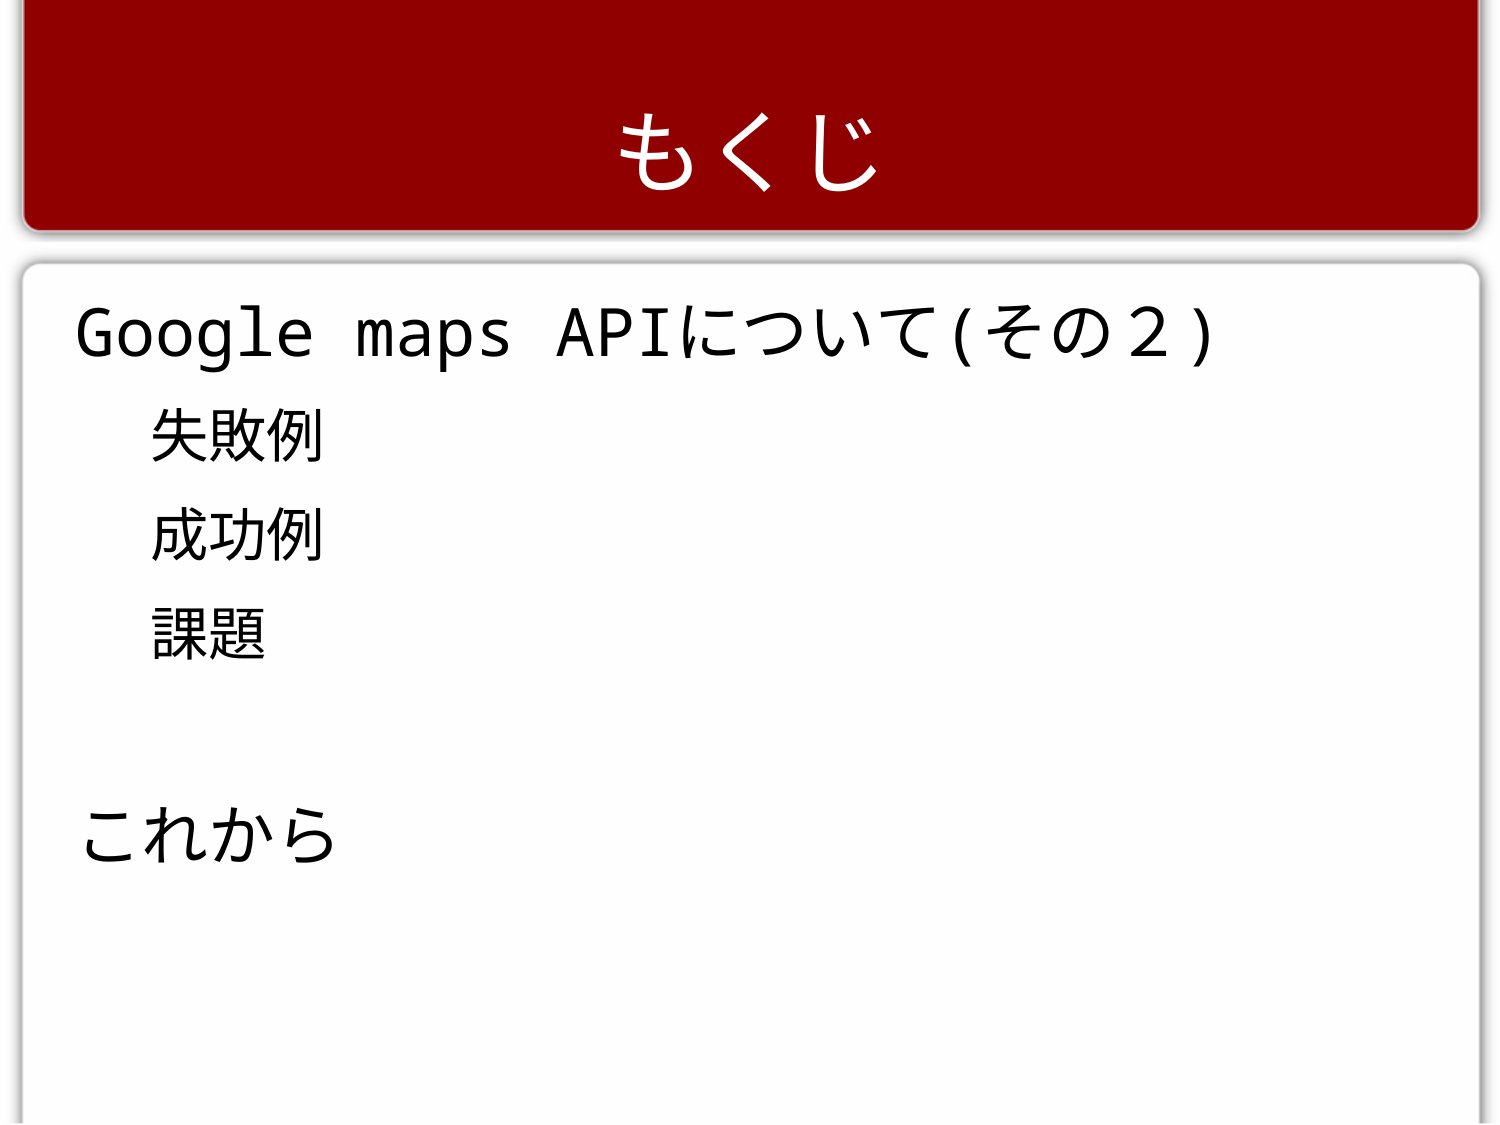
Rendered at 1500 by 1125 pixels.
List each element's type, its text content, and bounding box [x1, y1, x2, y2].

picture [0, 0, 1500, 1125]
title もくじ [75, 52, 1426, 240]
list Google maps APIについて(その２) 失敗例 成功例 課題 これから [75, 278, 1426, 1006]
